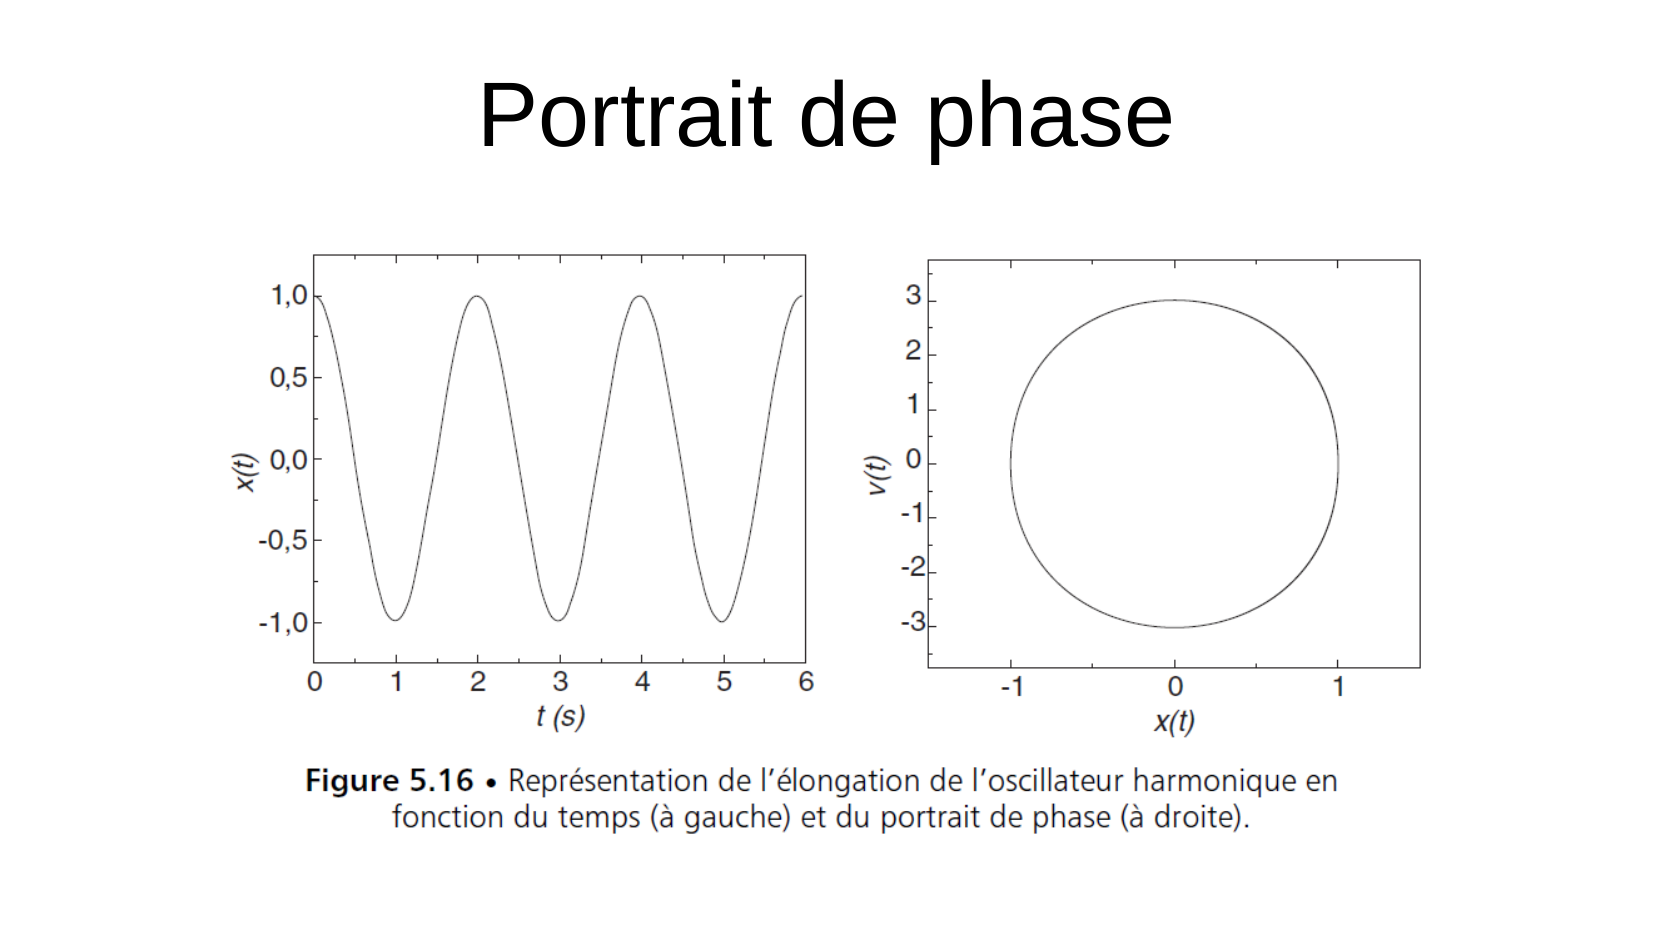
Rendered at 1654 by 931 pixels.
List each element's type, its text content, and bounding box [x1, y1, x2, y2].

picture [193, 217, 1471, 850]
title Portrait de phase [82, 37, 1571, 193]
